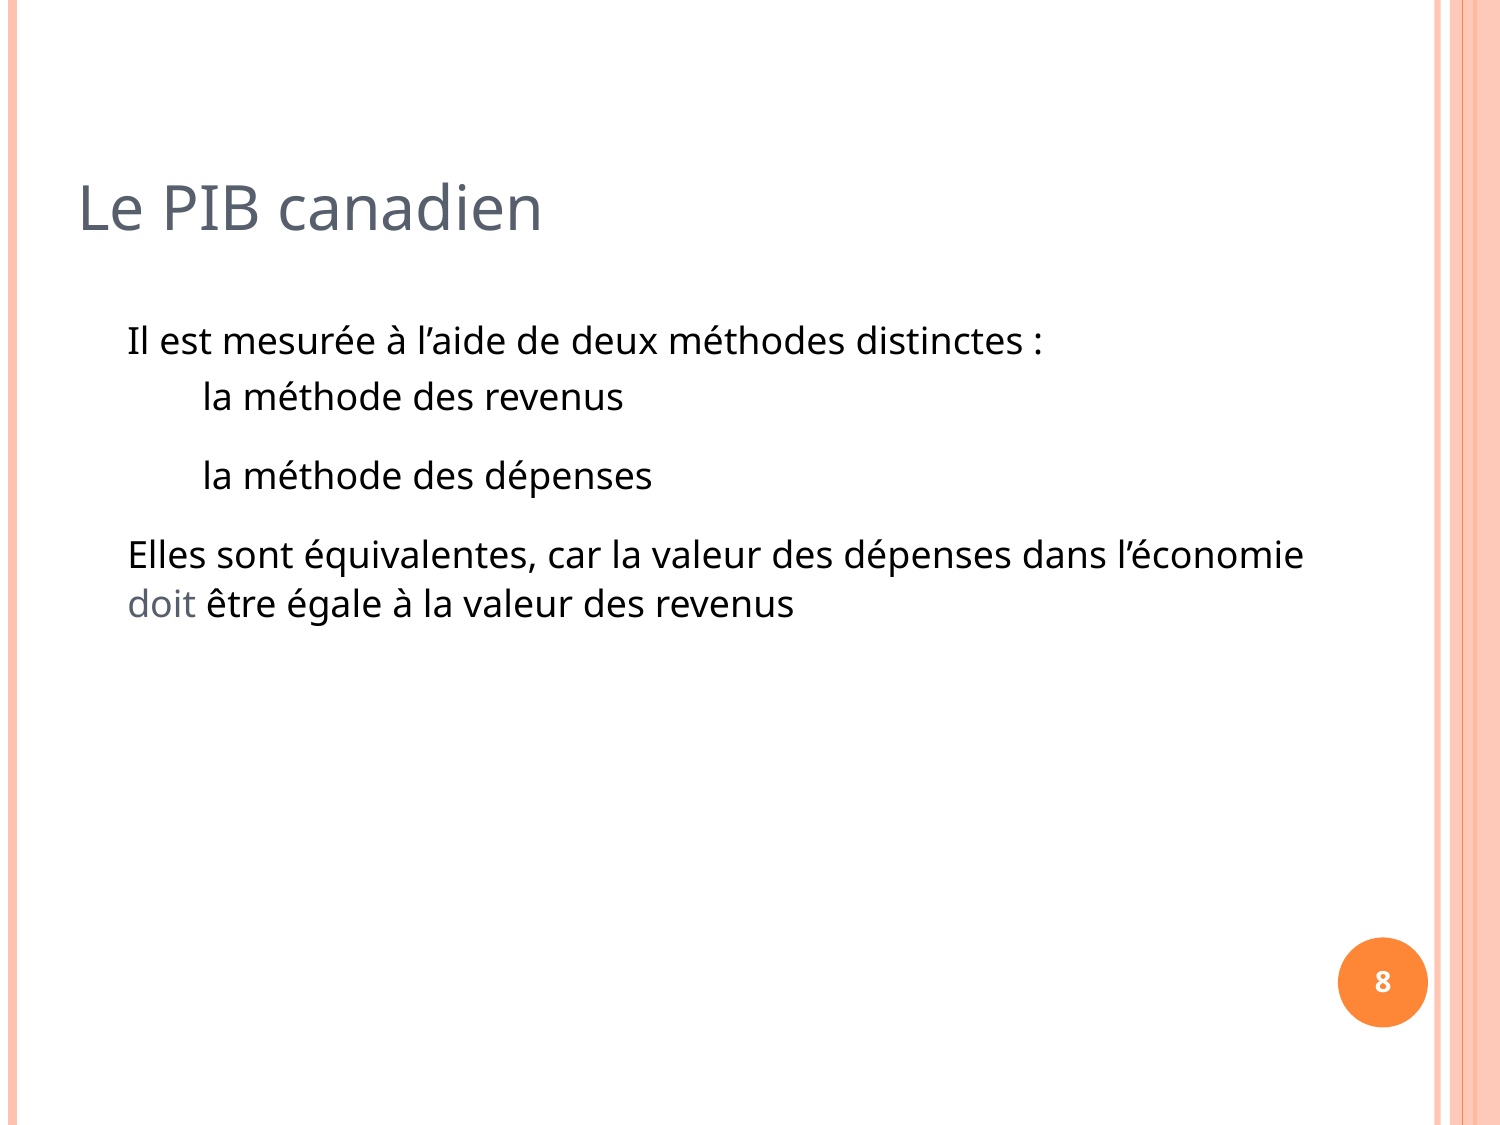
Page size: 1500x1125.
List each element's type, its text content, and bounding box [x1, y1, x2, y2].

list Il est mesurée à l’aide de deux méthodes distinctes : la méthode des revenus la méthode des dépenses Elles sont équivalentes, car la valeur des dépenses dans l’économie doit être égale à la valeur des revenus [112, 304, 1388, 1125]
slide_number <numéro> [1333, 940, 1434, 1027]
title Le PIB canadien [62, 37, 1450, 250]
